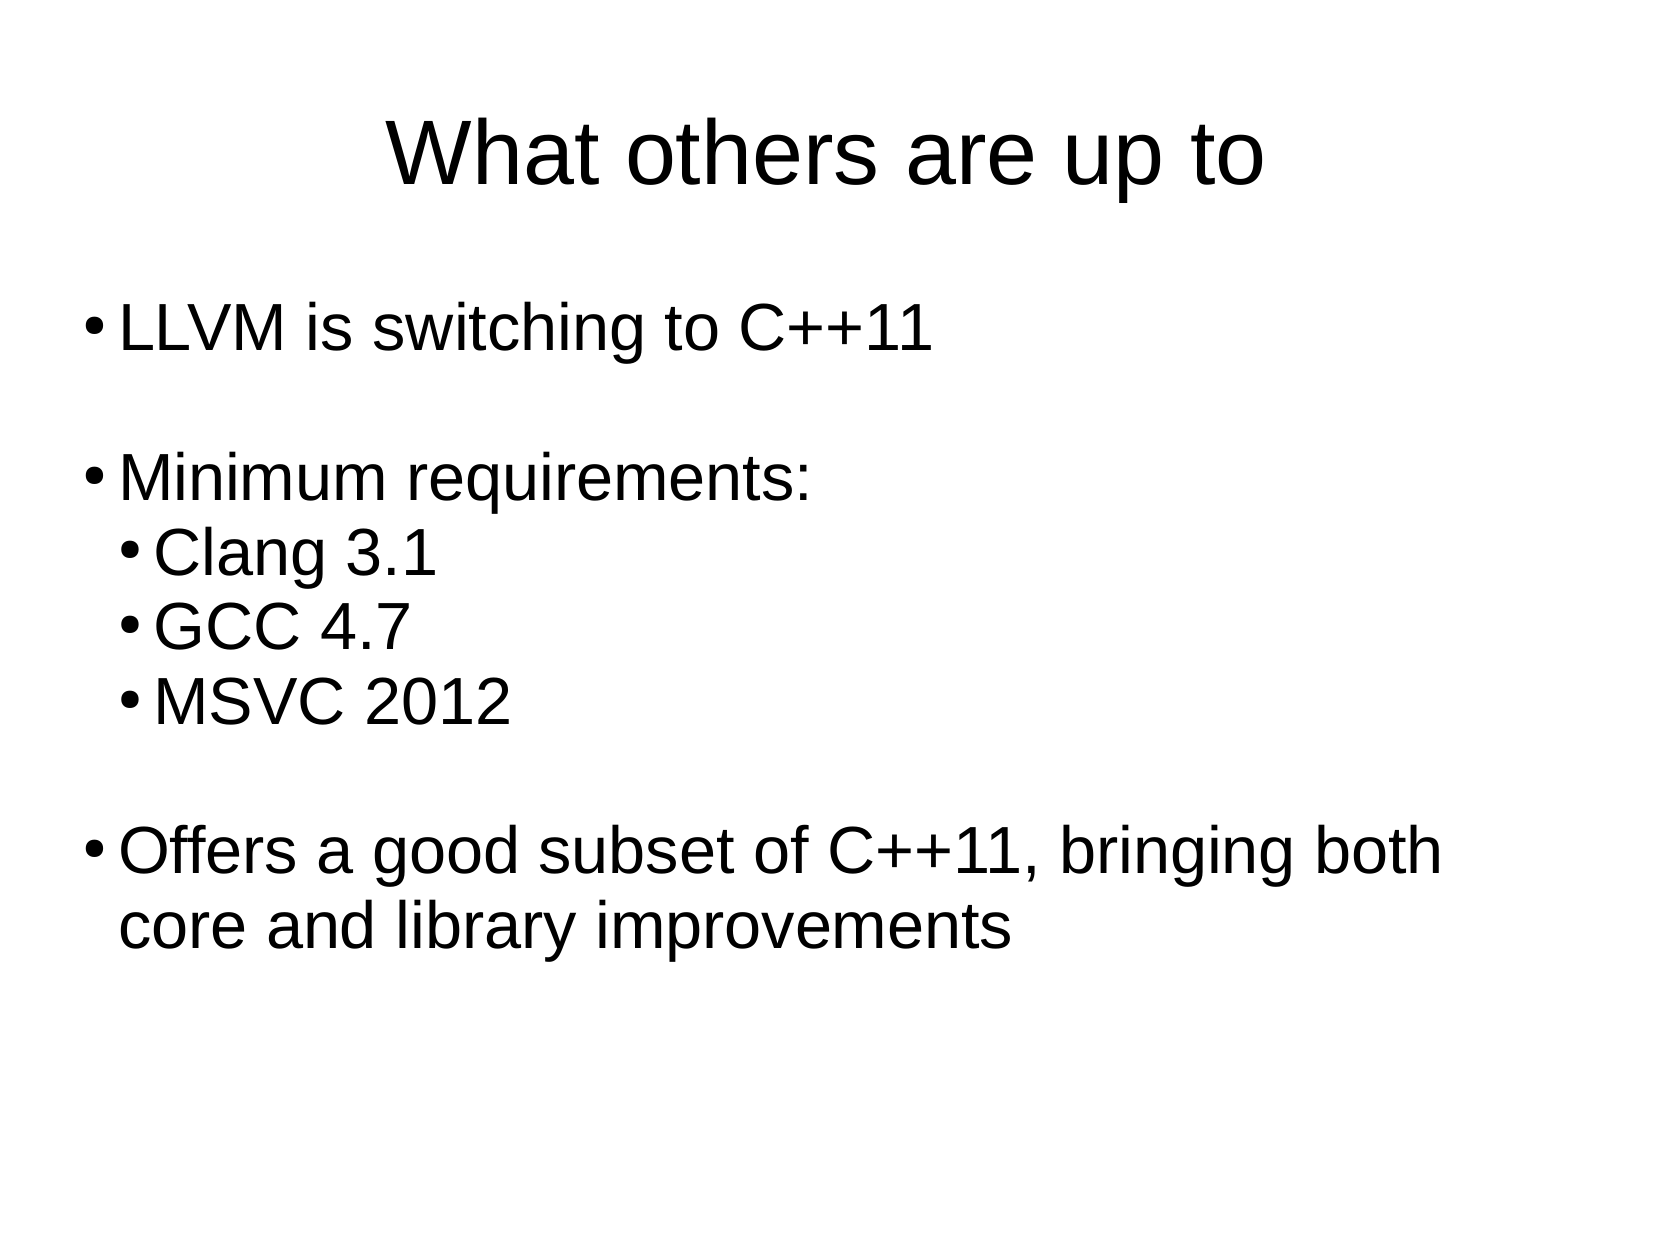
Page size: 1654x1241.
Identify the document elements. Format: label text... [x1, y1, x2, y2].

title What others are up to [82, 49, 1571, 257]
subtitle LLVM is switching to C++11 Minimum requirements: Clang 3.1 GCC 4.7 MSVC 2012 Offers a good subset of C++11, bringing both core and library improvements [82, 290, 1571, 1010]
